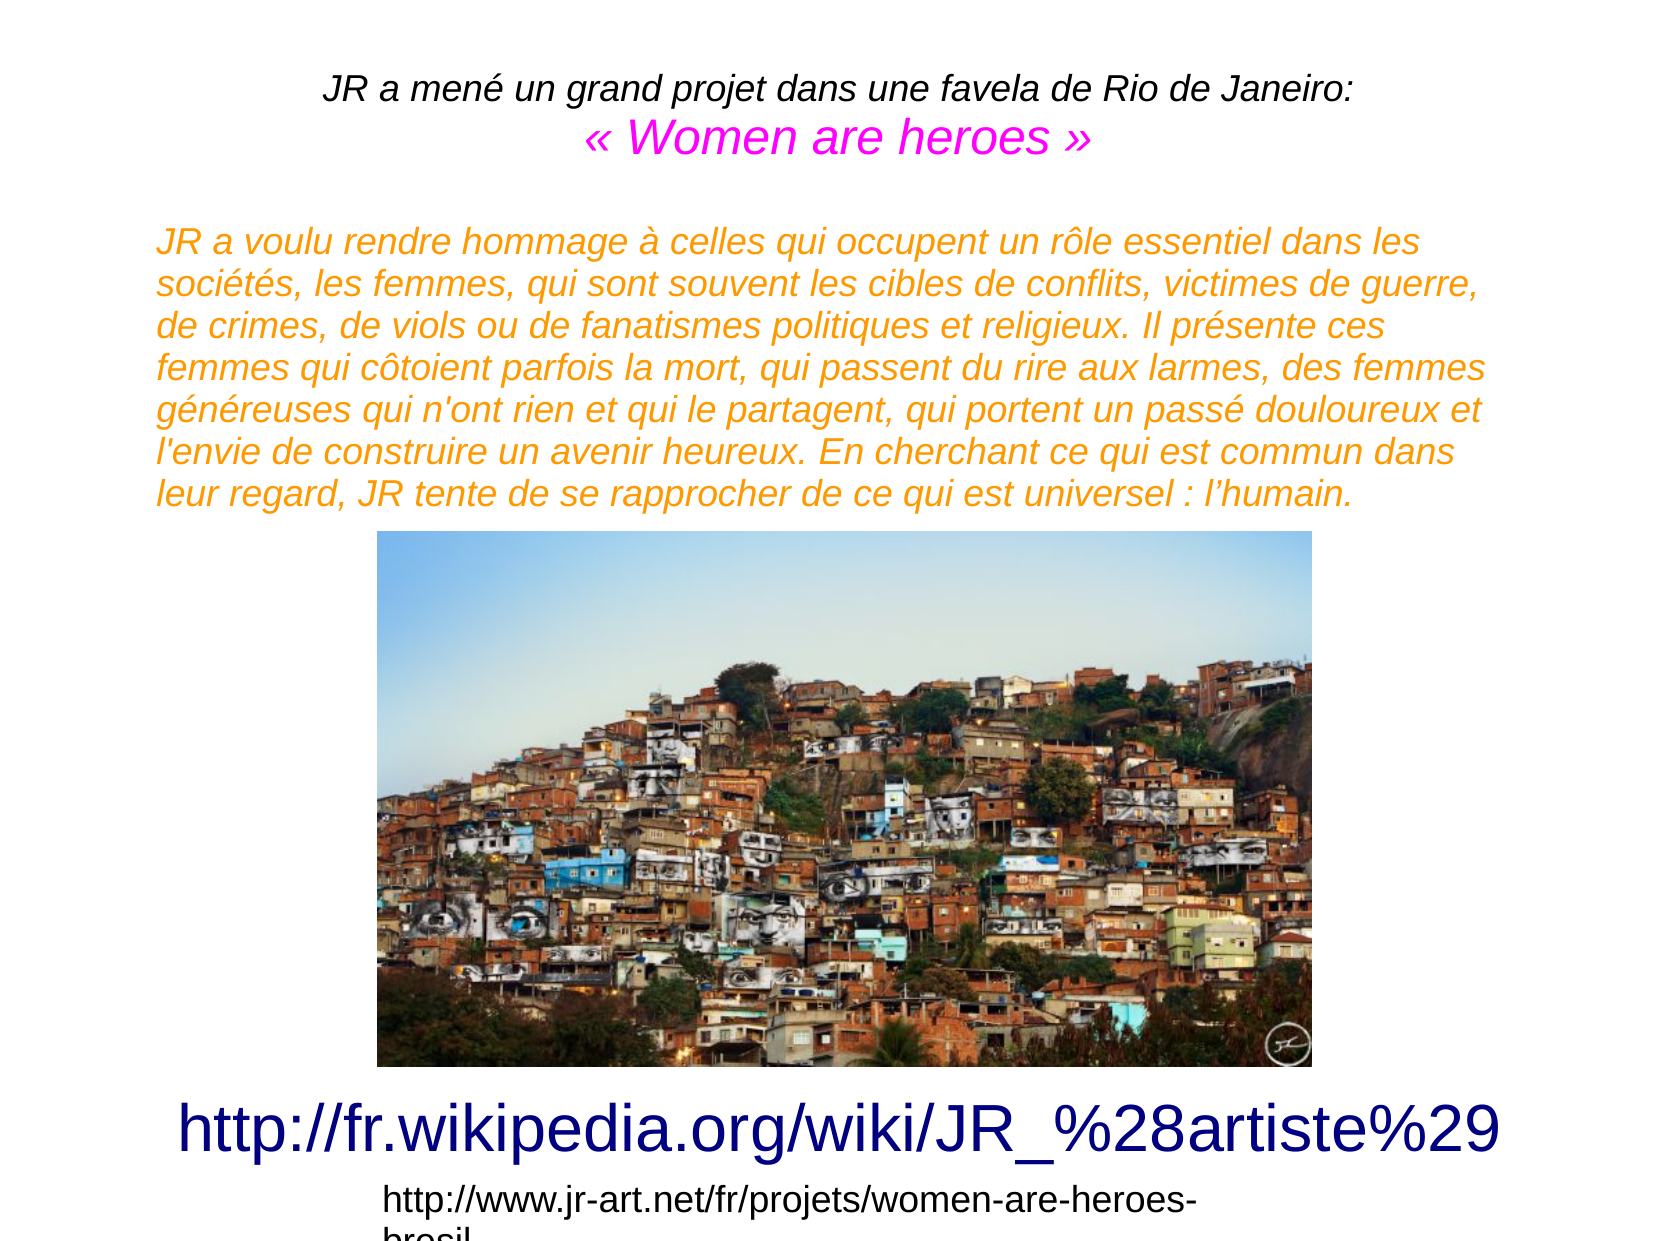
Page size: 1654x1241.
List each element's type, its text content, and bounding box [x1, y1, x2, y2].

text_box JR a mené un grand projet dans une favela de Rio de Janeiro: « Women are heroes » JR a voulu rendre hommage à celles qui occupent un rôle essentiel dans les sociétés, les femmes, qui sont souvent les cibles de conflits, victimes de guerre, de crimes, de viols ou de fanatismes politiques et religieux. Il présente ces femmes qui côtoient parfois la mort, qui passent du rire aux larmes, des femmes généreuses qui n'ont rien et qui le partagent, qui portent un passé douloureux et l'envie de construire un avenir heureux. En cherchant ce qui est commun dans leur regard, JR tente de se rapprocher de ce qui est universel : l’humain. [141, 59, 1536, 520]
text_box http://fr.wikipedia.org/wiki/JR_%28artiste%29 [106, 1091, 1533, 1182]
text_box http://www.jr-art.net/fr/projets/women-are-heroes-bresil [367, 1171, 1300, 1229]
picture [377, 531, 1312, 1067]
